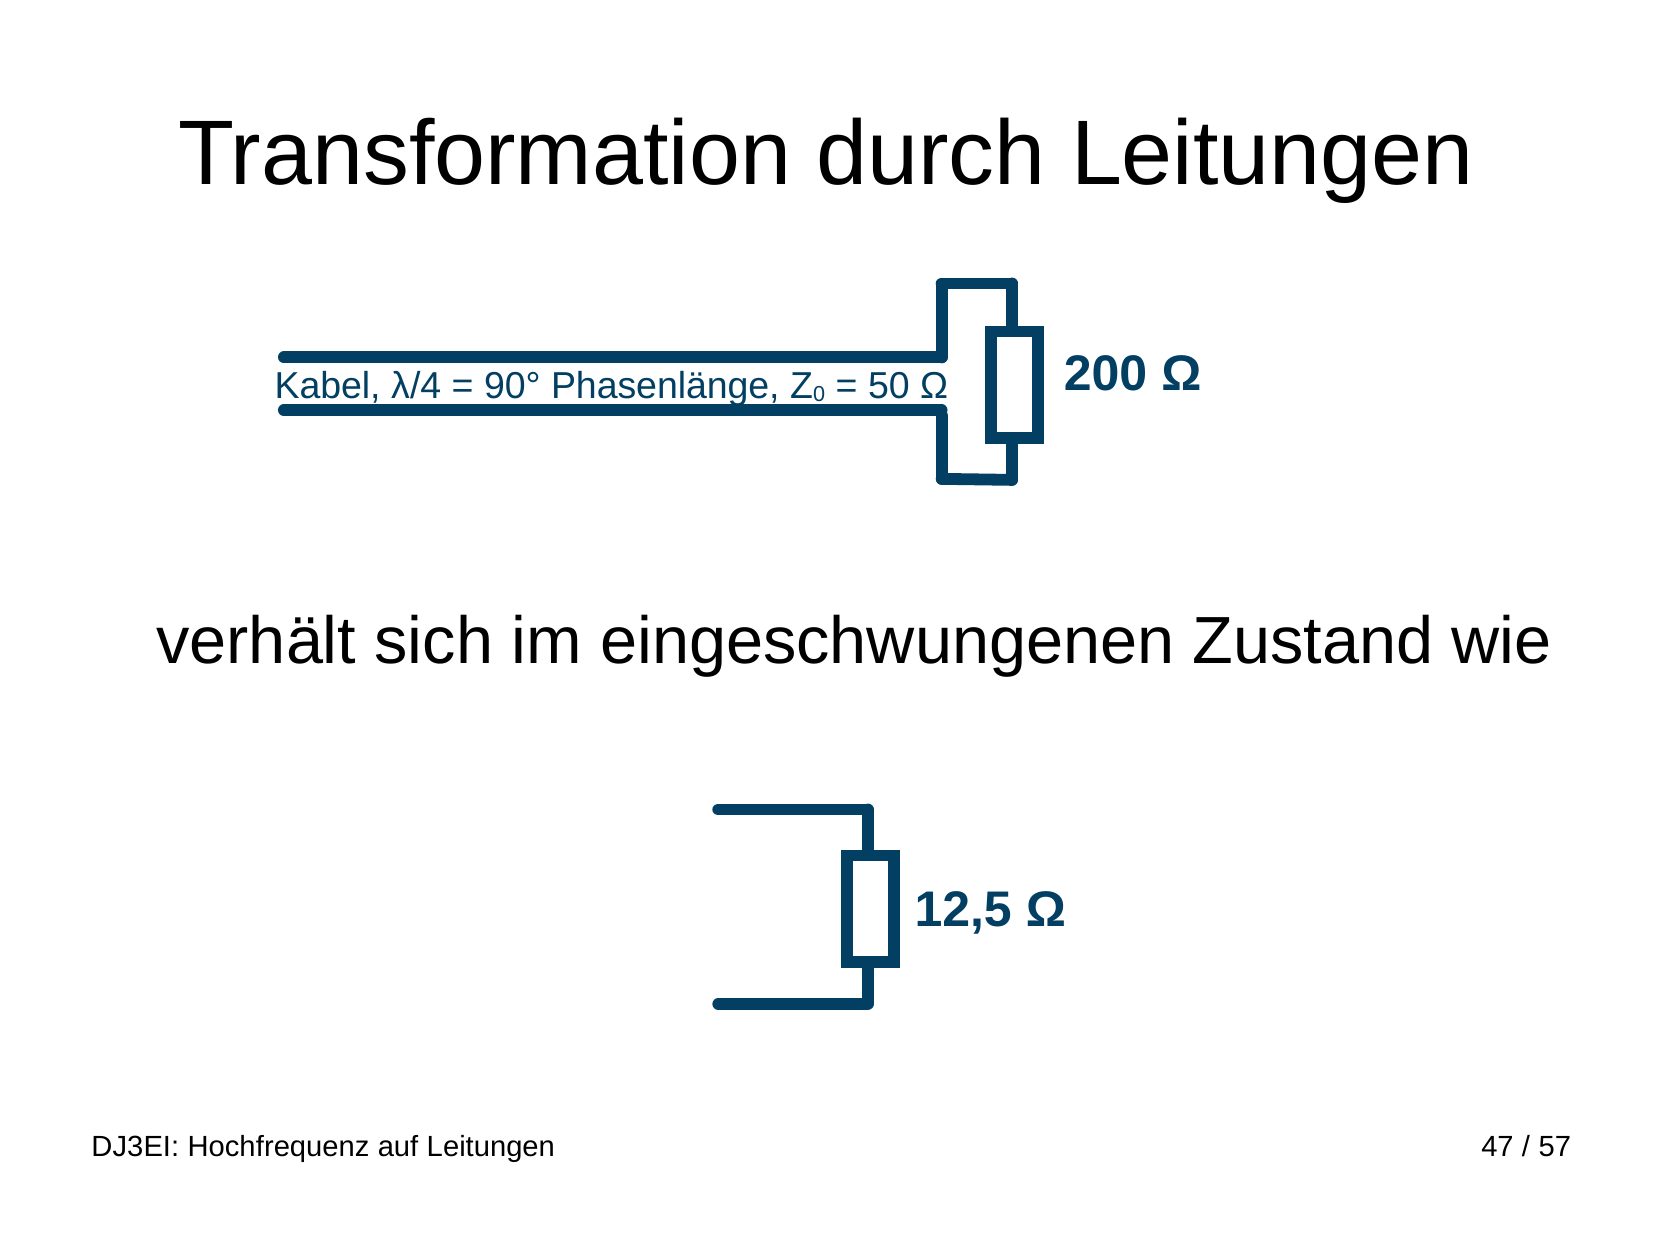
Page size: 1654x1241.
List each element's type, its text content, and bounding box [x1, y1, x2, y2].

title Transformation durch Leitungen [82, 49, 1571, 257]
text_box verhält sich im eingeschwungenen Zustand wie [141, 595, 1568, 686]
text_box [990, 331, 1038, 438]
text_box 200 Ω [1029, 331, 1223, 414]
text_box 12,5 Ω [893, 867, 1087, 950]
text_box Kabel, λ/4 = 90° Phasenlänge, Z0 = 50 Ω [259, 357, 964, 427]
text_box [846, 855, 894, 962]
